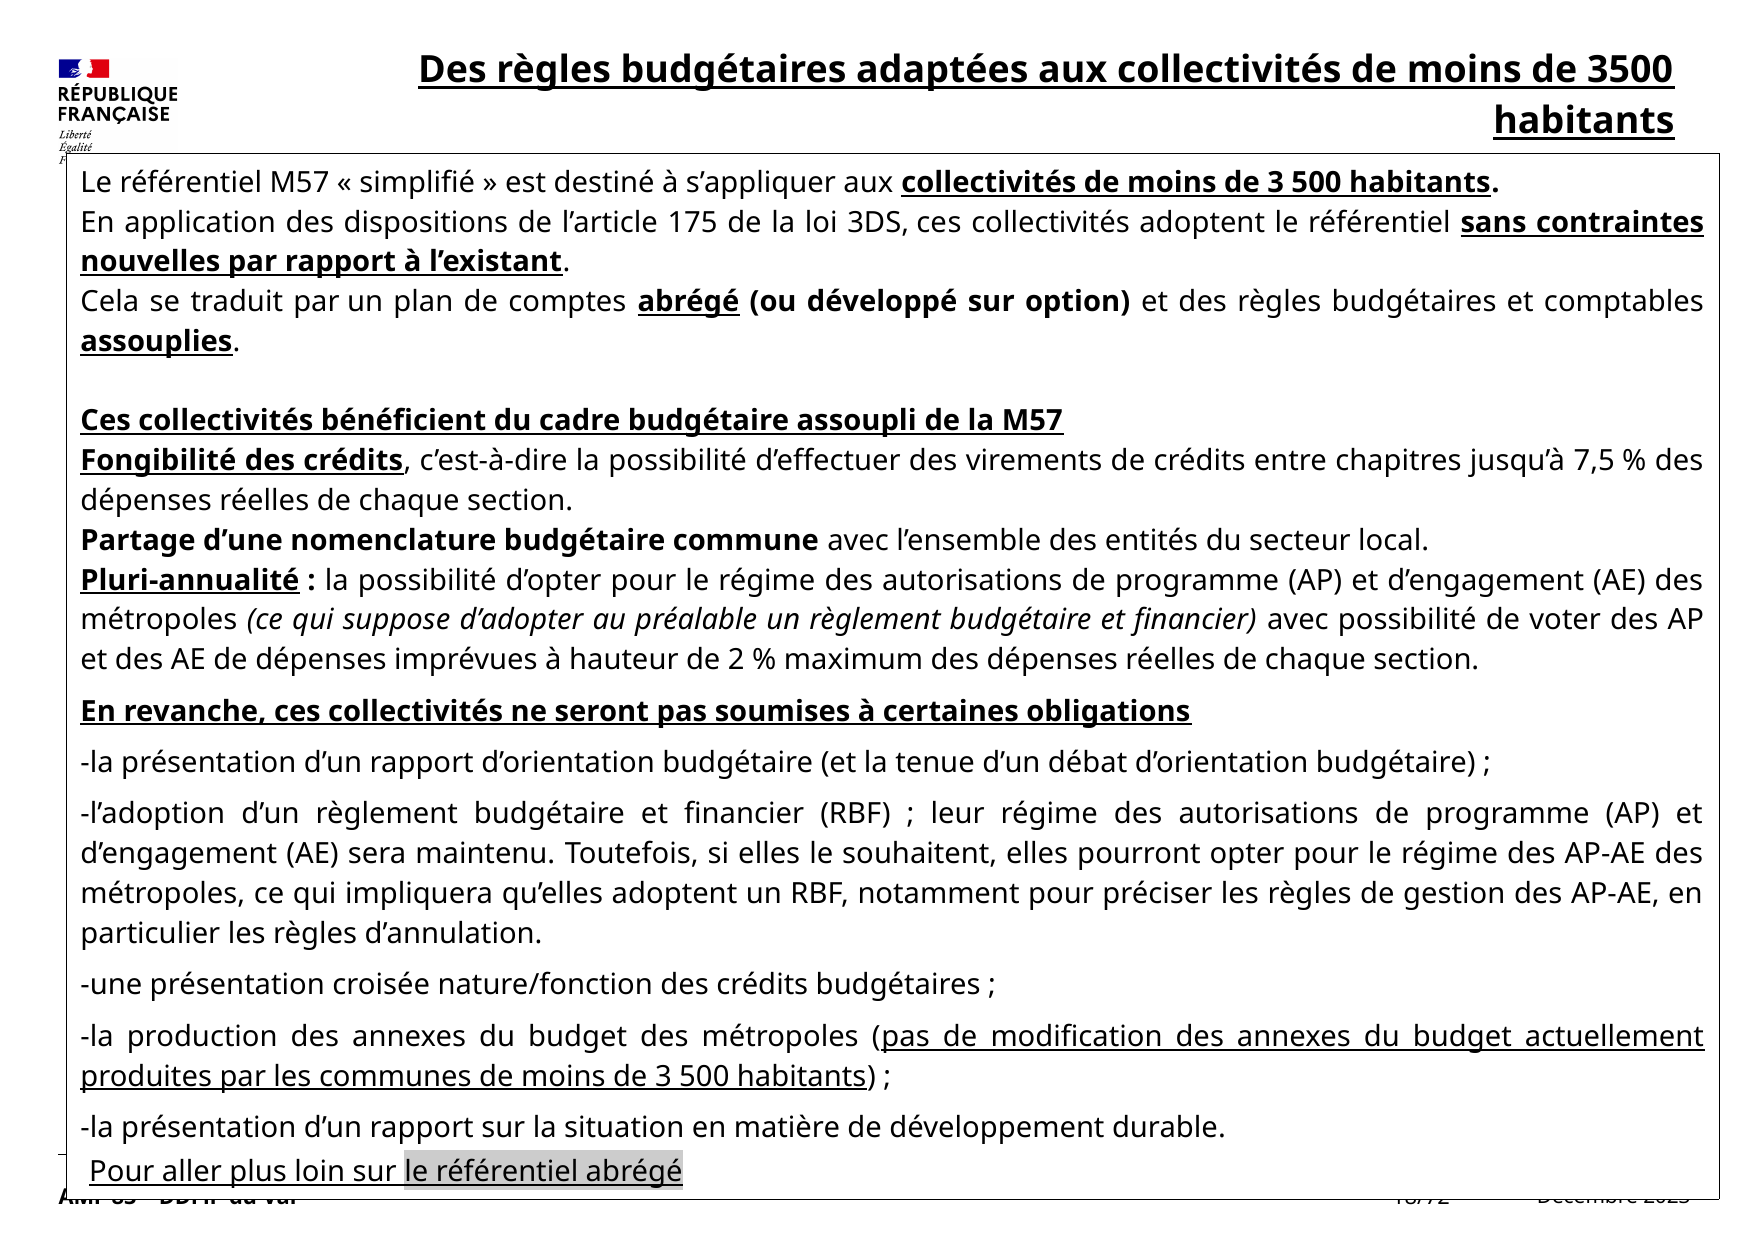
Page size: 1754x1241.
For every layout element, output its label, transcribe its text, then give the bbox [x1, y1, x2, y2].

text_box Des règles budgétaires adaptées aux collectivités de moins de 3500 habitants [220, 35, 1690, 175]
picture [58, 58, 178, 164]
table_header Le référentiel M57 « simplifié » est destiné à s’appliquer aux collectivités de moins de 3 500 habitants. En application des dispositions de l’article 175 de la loi 3DS, ces collectivités adoptent le référentiel sans contraintes nouvelles par rapport à l’existant. Cela se traduit par un plan de comptes abrégé (ou développé sur option) et des règles budgétaires et comptables assouplies. Ces collectivités bénéficient du cadre budgétaire assoupli de la M57 Fongibilité des crédits, c’est-à-dire la possibilité d’effectuer des virements de crédits entre chapitres jusqu’à 7,5 % des dépenses réelles de chaque section. Partage d’une nomenclature budgétaire commune avec l’ensemble des entités du secteur local. Pluri-annualité : la possibilité d’opter pour le régime des autorisations de programme (AP) et d’engagement (AE) des métropoles (ce qui suppose d’adopter au préalable un règlement budgétaire et financier) avec possibilité de voter des AP et des AE de dépenses imprévues à hauteur de 2 % maximum des dépenses réelles de chaque section. En revanche, ces collectivités ne seront pas soumises à certaines obligations -la présentation d’un rapport d’orientation budgétaire (et la tenue d’un débat d’orientation budgétaire) ; -l’adoption d’un règlement budgétaire et financier (RBF) ; leur régime des autorisations de programme (AP) et d’engagement (AE) sera maintenu. Toutefois, si elles le souhaitent, elles pourront opter pour le régime des AP-AE des métropoles, ce qui impliquera qu’elles adoptent un RBF, notamment pour préciser les règles de gestion des AP-AE, en particulier les règles d’annulation. -une présentation croisée nature/fonction des crédits budgétaires ; -la production des annexes du budget des métropoles (pas de modification des annexes du budget actuellement produites par les communes de moins de 3 500 habitants) ; -la présentation d’un rapport sur la situation en matière de développement durable. Pour aller plus loin sur le référentiel abrégé [67, 154, 1719, 1199]
